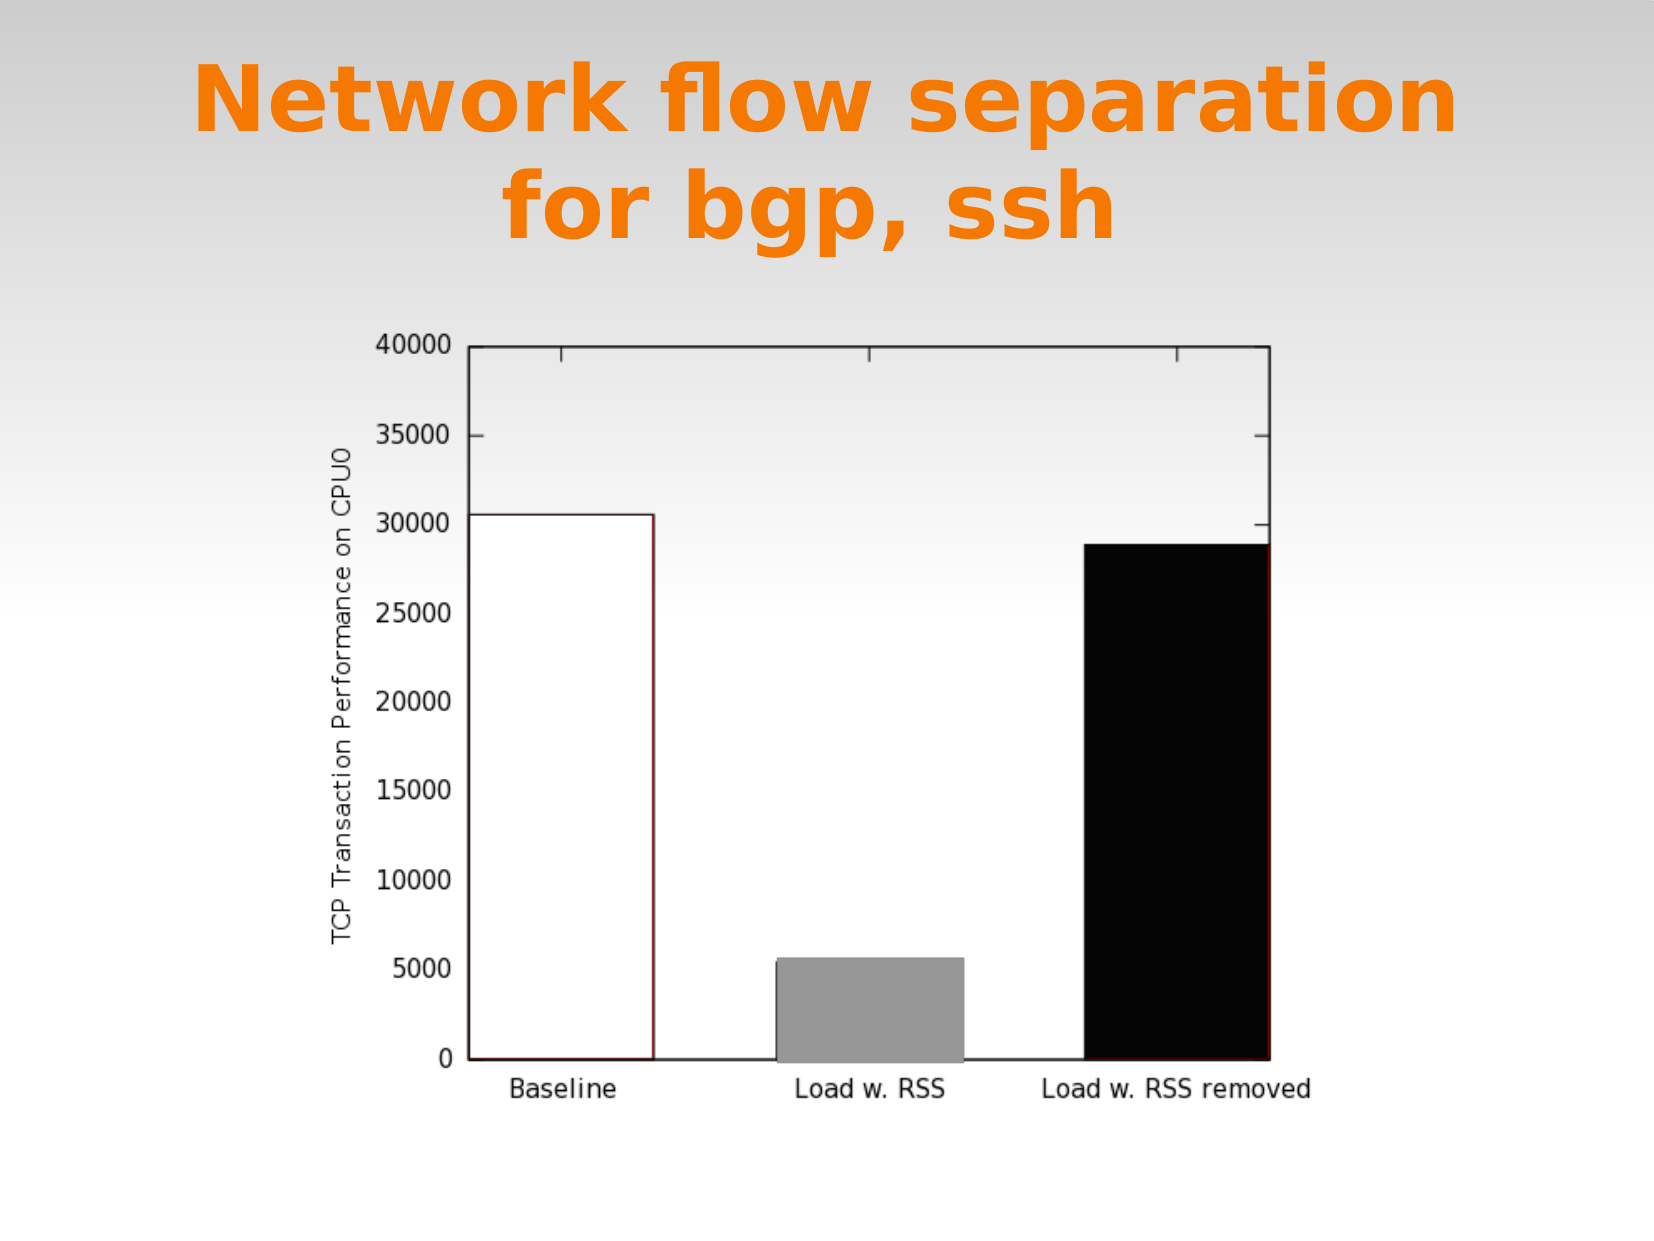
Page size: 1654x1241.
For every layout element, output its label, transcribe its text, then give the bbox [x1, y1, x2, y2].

picture [312, 319, 1313, 1120]
title Network flow separation for bgp, ssh [82, 45, 1571, 261]
